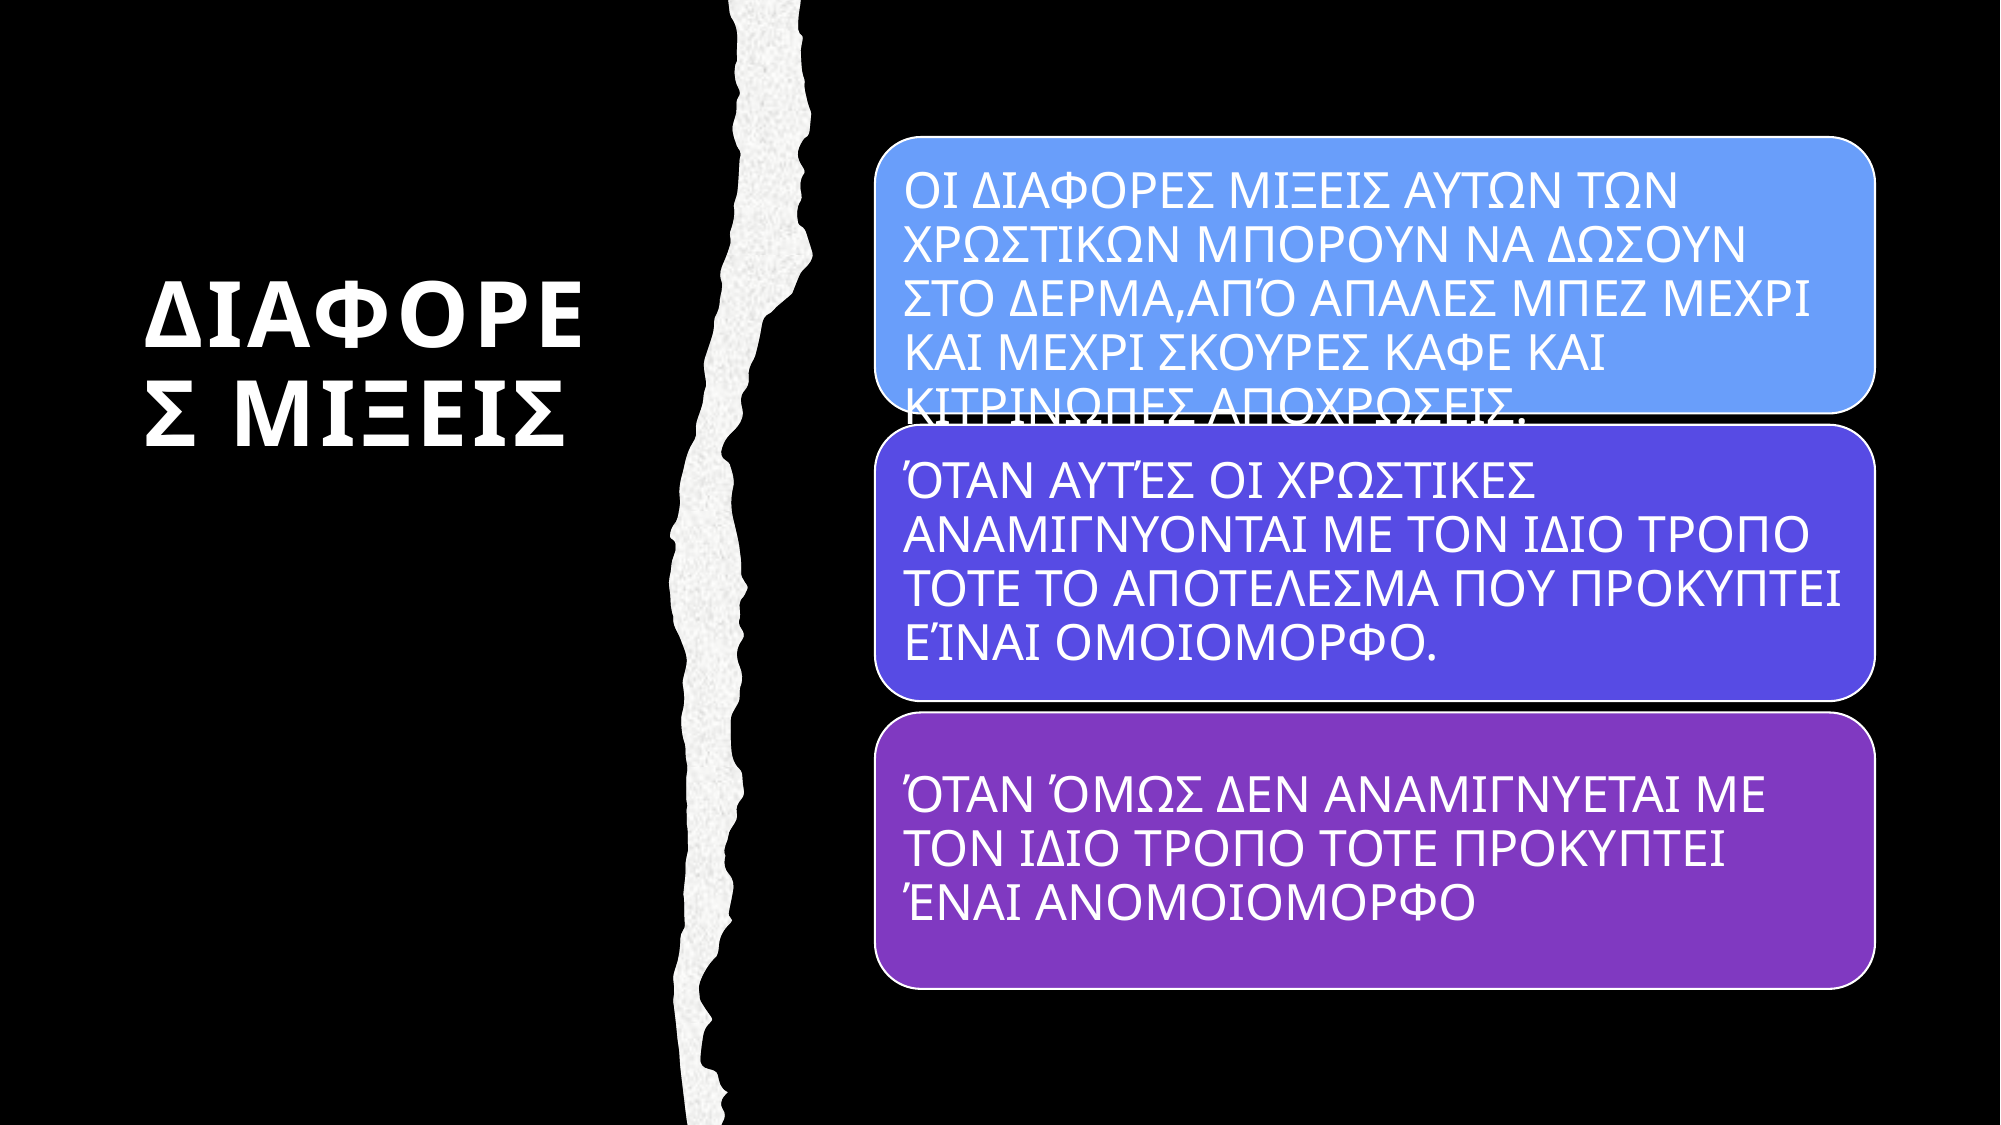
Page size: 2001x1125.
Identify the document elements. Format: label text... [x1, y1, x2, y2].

text_box [0, 0, 2000, 1125]
text_box ΌΤΑΝ ΌΜΩΣ ΔΕΝ ΑΝΑΜΙΓΝΥΕΤΑΙ ΜΕ ΤΟΝ ΙΔΙΟ ΤΡΟΠΟ ΤΟΤΕ ΠΡΟΚΥΠΤΕΙ ΈΝΑΙ ΑΝΟΜΟΙΟΜΟΡΦΟ [874, 712, 1876, 989]
title ΔΙΑΦΟΡΕΣ ΜΙΞΕΙΣ [125, 249, 626, 875]
text_box ΌΤΑΝ ΑΥΤΈΣ ΟΙ ΧΡΩΣΤΙΚΕΣ ΑΝΑΜΙΓΝΥΟΝΤΑΙ ΜΕ ΤΟΝ ΙΔΙΟ ΤΡΟΠΟ ΤΟΤΕ ΤΟ ΑΠΟΤΕΛΕΣΜΑ ΠΟΥ ΠΡΟΚΥΠΤΕΙ ΕΊΝΑΙ ΟΜΟΙΟΜΟΡΦΟ. [874, 424, 1876, 702]
text_box ΟΙ ΔΙΑΦΟΡΕΣ ΜΙΞΕΙΣ ΑΥΤΩΝ ΤΩΝ ΧΡΩΣΤΙΚΩΝ ΜΠΟΡΟΥΝ ΝΑ ΔΩΣΟΥΝ ΣΤΟ ΔΕΡΜΑ,ΑΠΌ ΑΠΑΛΕΣ ΜΠΕΖ ΜΕΧΡΙ ΚΑΙ ΜΕΧΡΙ ΣΚΟΥΡΕΣ ΚΑΦΕ ΚΑΙ ΚΙΤΡΙΝΩΠΕΣ ΑΠΟΧΡΩΣΕΙΣ. [874, 137, 1876, 414]
